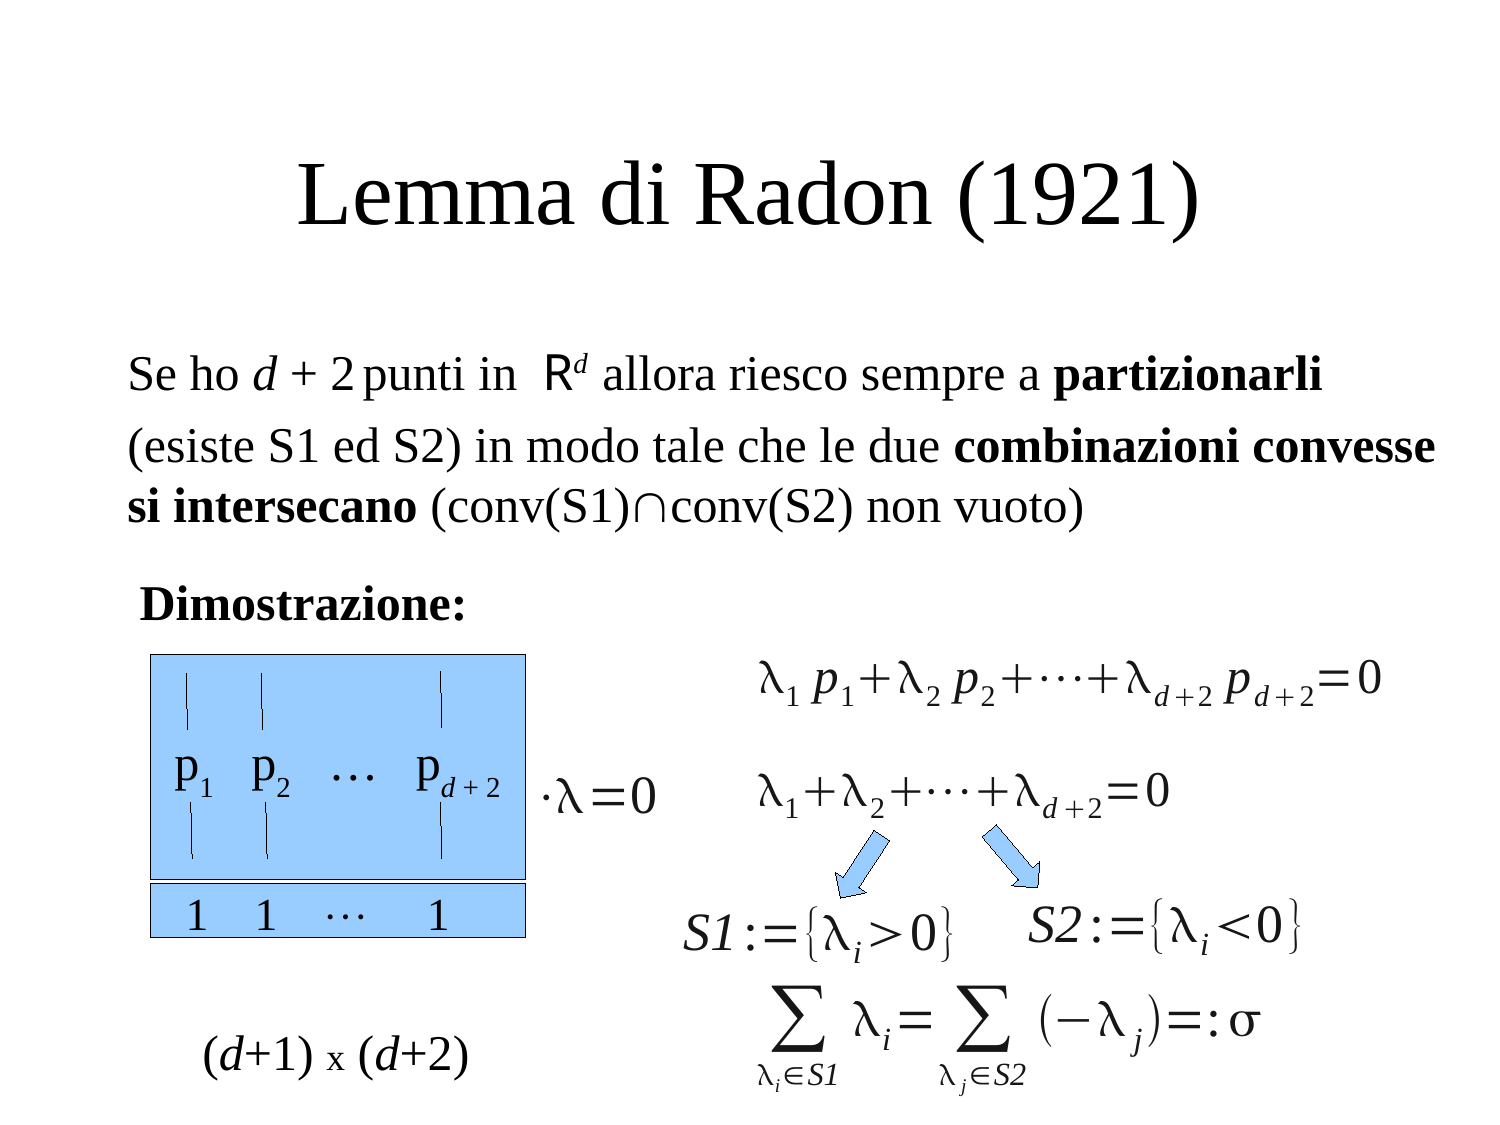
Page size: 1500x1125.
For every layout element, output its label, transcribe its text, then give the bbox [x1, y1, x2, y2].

chart [750, 762, 1177, 826]
text_box p1 p2 … pd + 2 [150, 654, 526, 880]
chart [675, 902, 967, 971]
text_box (d+1) x (d+2) [187, 1012, 526, 1088]
text_box [835, 830, 890, 899]
chart [751, 649, 1388, 713]
text_box 1 1  1 [150, 883, 526, 938]
text_box Se ho d + 2 punti in Rd allora riesco sempre a partizionarli (esiste S1 ed S2) in modo tale che le due combinazioni convesse si intersecano (conv(S1)conv(S2) non vuoto) [112, 332, 1463, 540]
chart [1020, 894, 1314, 963]
text_box Dimostrazione: [124, 562, 623, 638]
text_box [982, 824, 1040, 888]
chart [525, 765, 665, 826]
chart [750, 982, 1269, 1097]
title Lemma di Radon (1921) [112, 107, 1387, 280]
